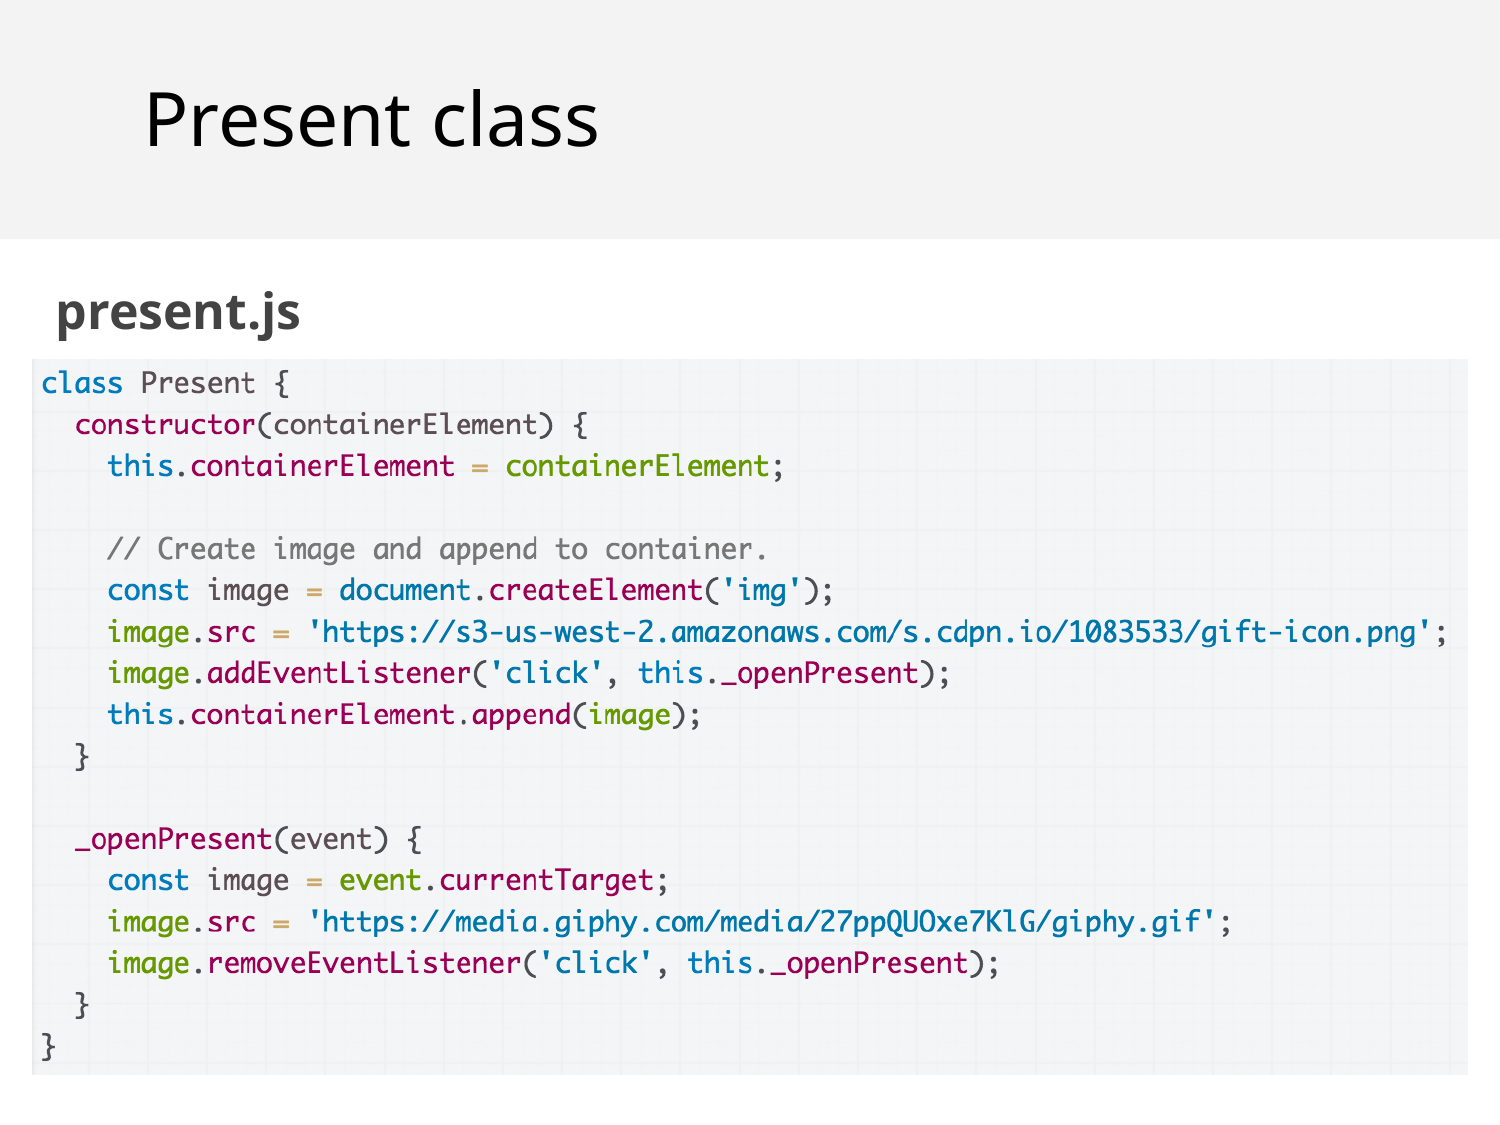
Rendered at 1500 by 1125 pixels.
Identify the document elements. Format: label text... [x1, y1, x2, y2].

picture [32, 359, 1468, 1075]
title Present class [128, 56, 1372, 183]
list present.js [40, 255, 321, 359]
